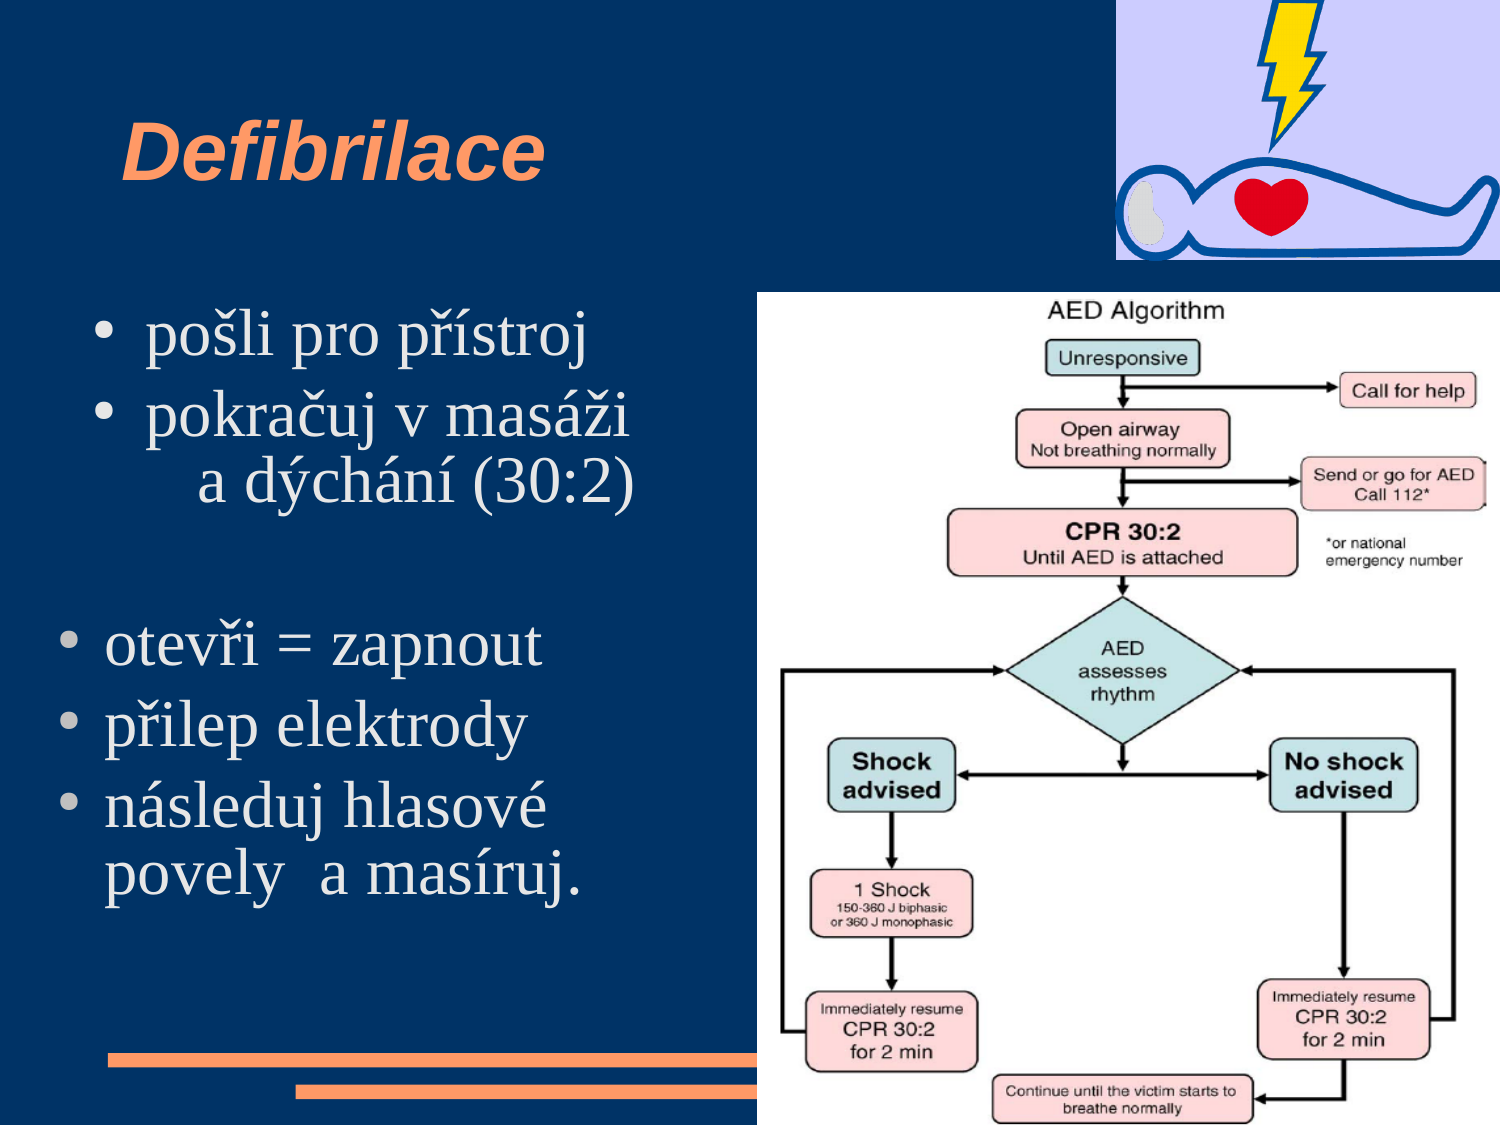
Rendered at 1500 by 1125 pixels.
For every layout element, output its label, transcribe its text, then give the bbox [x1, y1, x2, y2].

picture [757, 292, 1500, 1125]
title Defibrilace [121, 46, 1115, 254]
list pošli pro přístroj pokračuj v masáži a dýchání (30:2) otevři = zapnout přilep elektrody následuj hlasové povely a masíruj. [57, 295, 945, 1090]
picture [1115, 0, 1500, 261]
